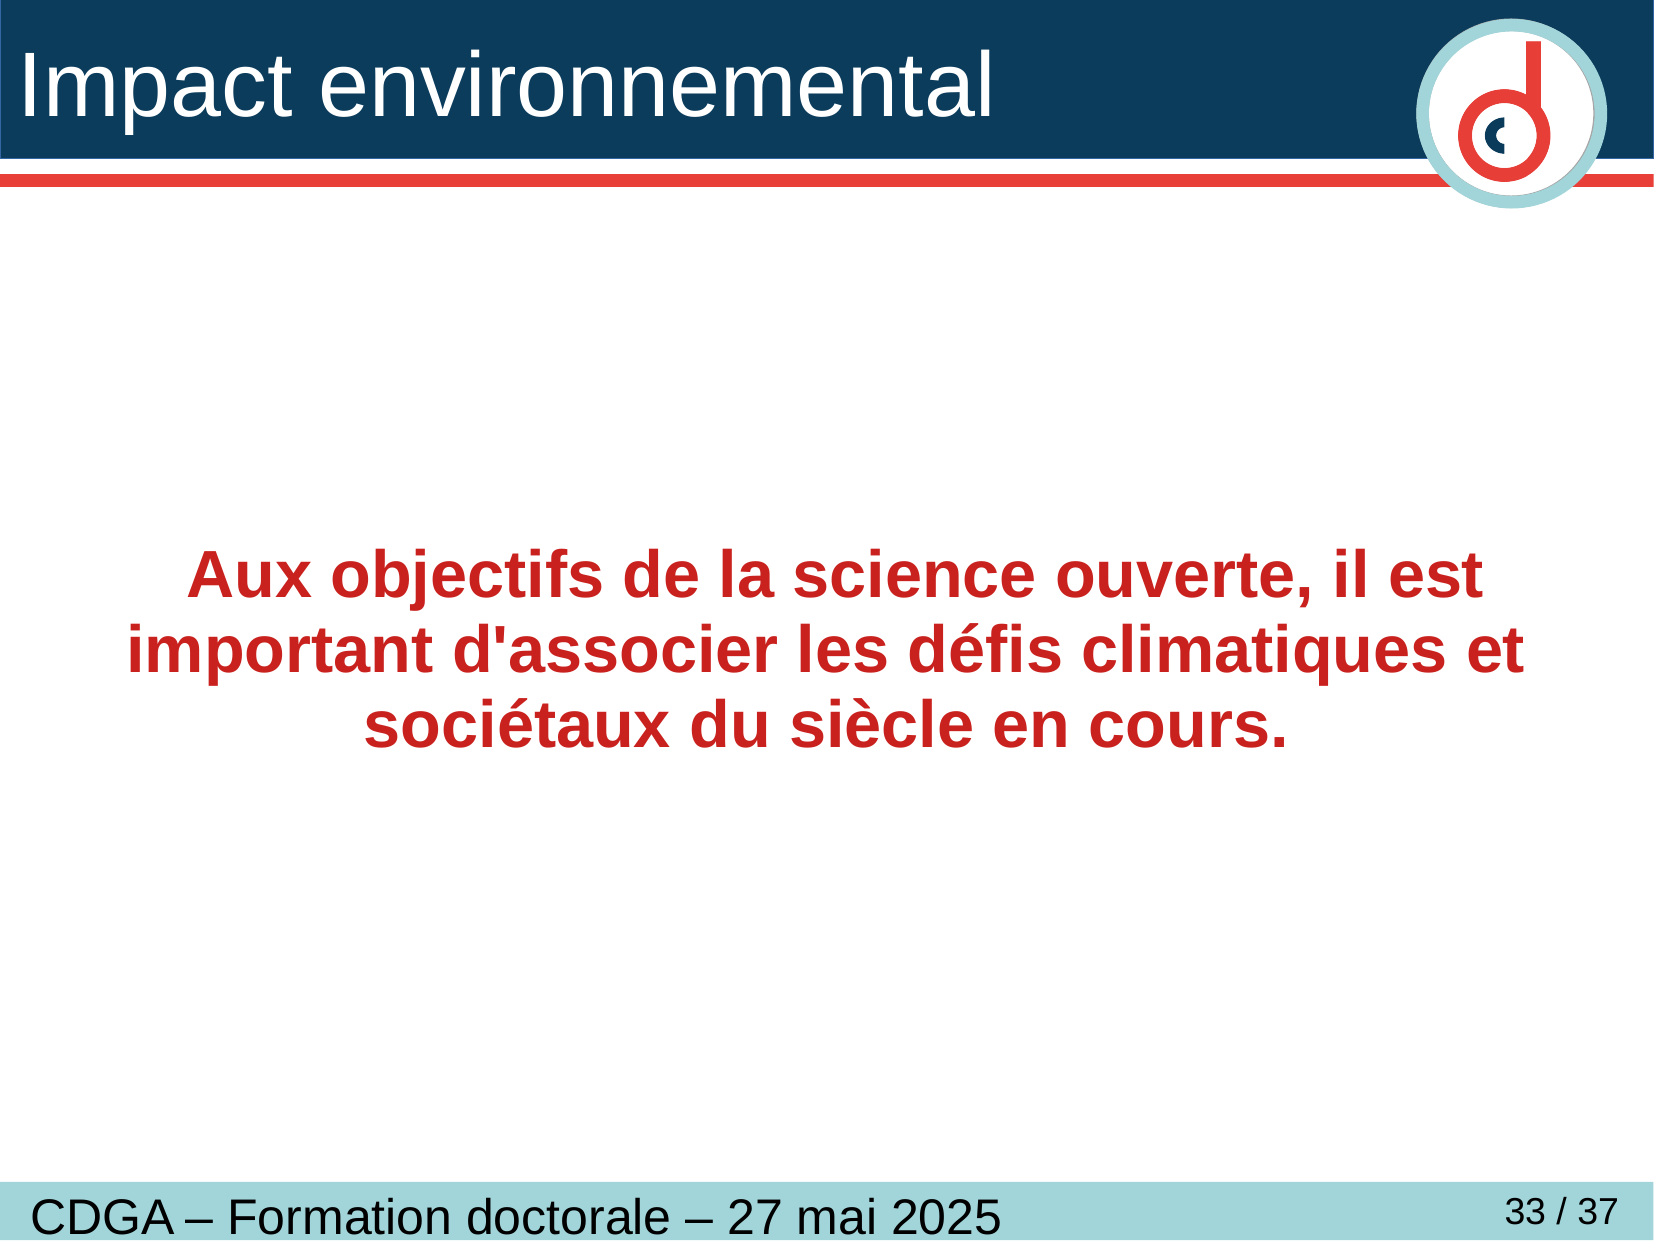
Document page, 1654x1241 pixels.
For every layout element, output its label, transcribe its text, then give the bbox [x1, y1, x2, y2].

title Impact environnemental [17, 11, 1412, 159]
subtitle Aux objectifs de la science ouverte, il est important d'associer les défis climatiques et sociétaux du siècle en cours. [82, 290, 1571, 1010]
